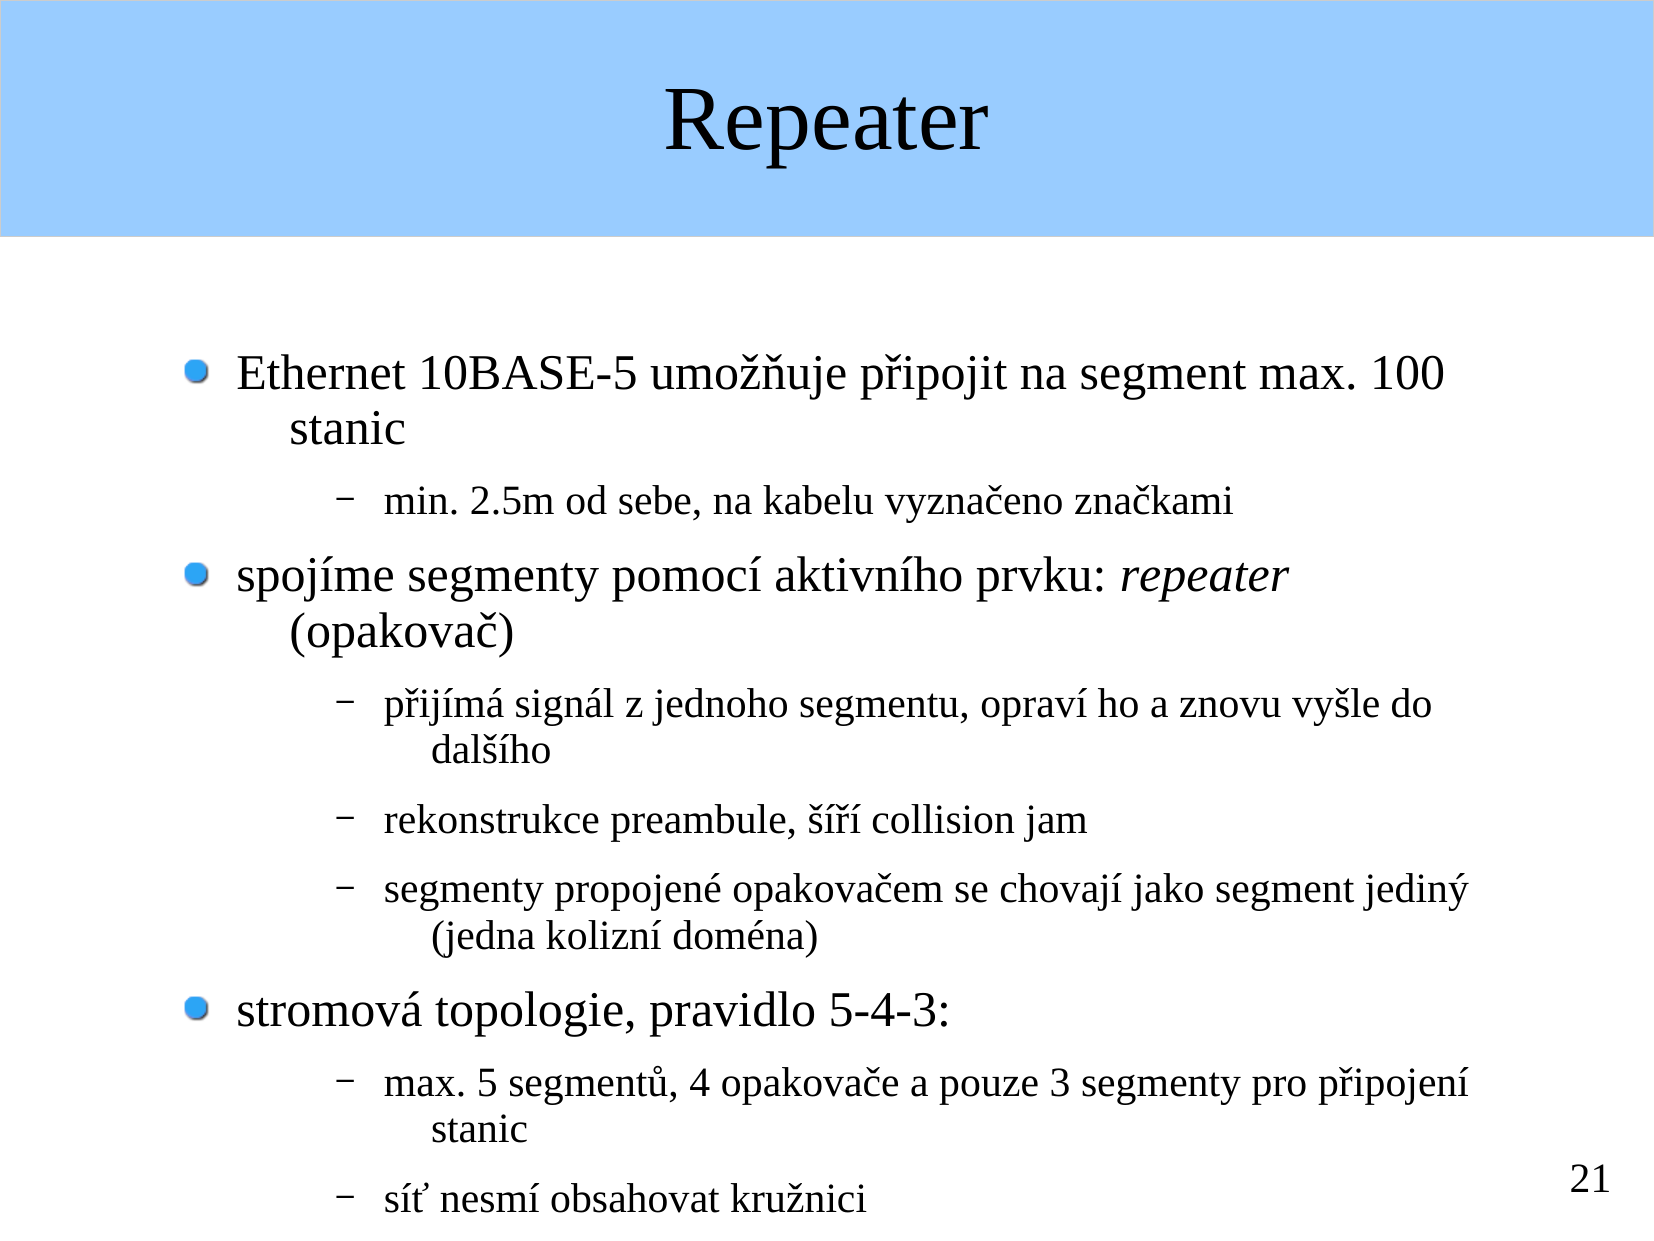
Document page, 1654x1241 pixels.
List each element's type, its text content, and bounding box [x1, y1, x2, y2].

title Repeater [0, 0, 1654, 237]
list Ethernet 10BASE-5 umožňuje připojit na segment max. 100 stanic min. 2.5m od sebe, na kabelu vyznačeno značkami spojíme segmenty pomocí aktivního prvku: repeater (opakovač) přijímá signál z jednoho segmentu, opraví ho a znovu vyšle do dalšího rekonstrukce preambule, šíří collision jam segmenty propojené opakovačem se chovají jako segment jediný (jedna kolizní doména) stromová topologie, pravidlo 5-4-3: max. 5 segmentů, 4 opakovače a pouze 3 segmenty pro připojení stanic síť nesmí obsahovat kružnici [147, 344, 1506, 1185]
